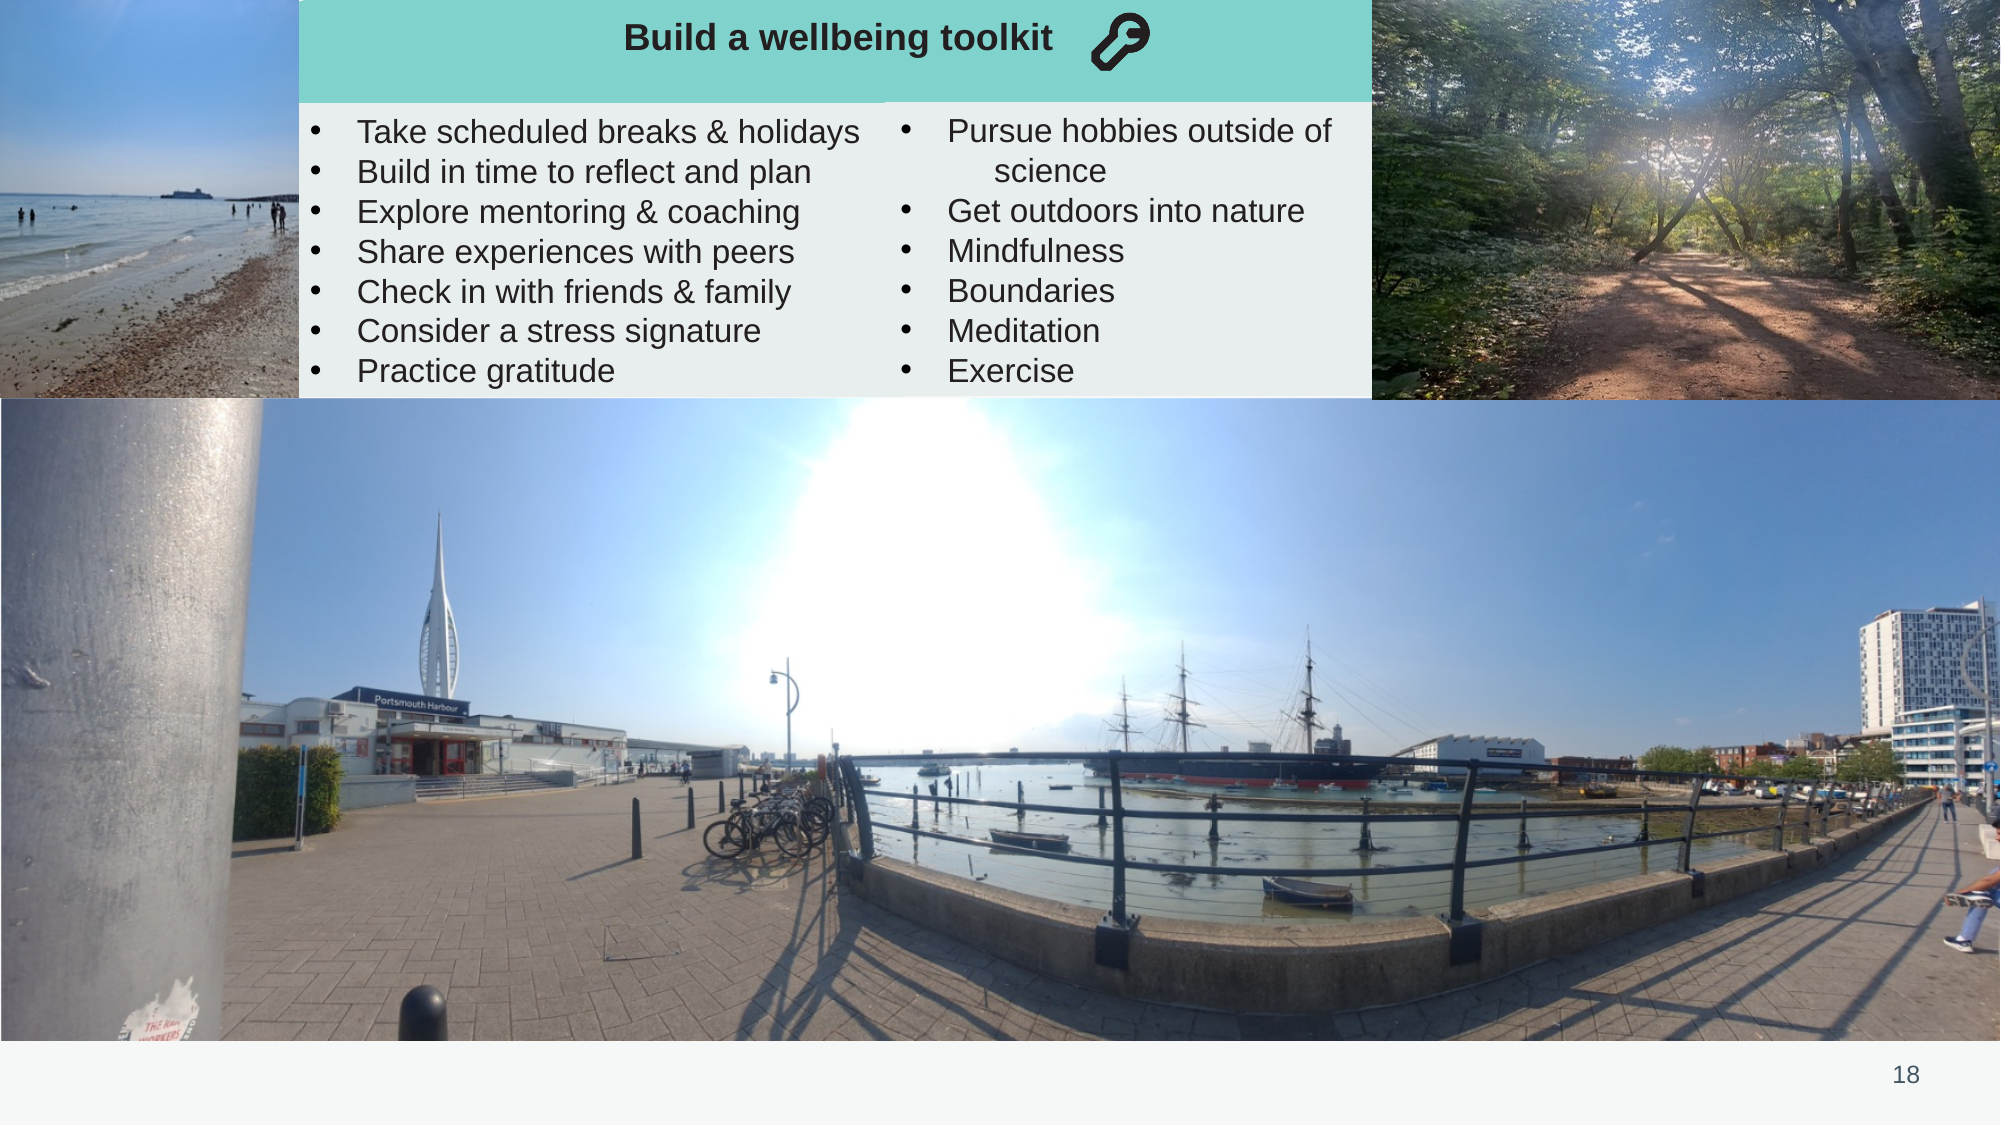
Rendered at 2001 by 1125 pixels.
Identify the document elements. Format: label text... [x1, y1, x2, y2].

text_box Take scheduled breaks & holidays Build in time to reflect and plan Explore mentoring & coaching Share experiences with peers Check in with friends & family Consider a stress signature Practice gratitude [299, 103, 904, 397]
text_box Pursue hobbies outside of science Get outdoors into nature Mindfulness Boundaries Meditation Exercise [885, 102, 1372, 396]
picture [0, 0, 2000, 1041]
picture [1062, 0, 1179, 101]
text_box Build a wellbeing toolkit [299, 0, 1372, 103]
